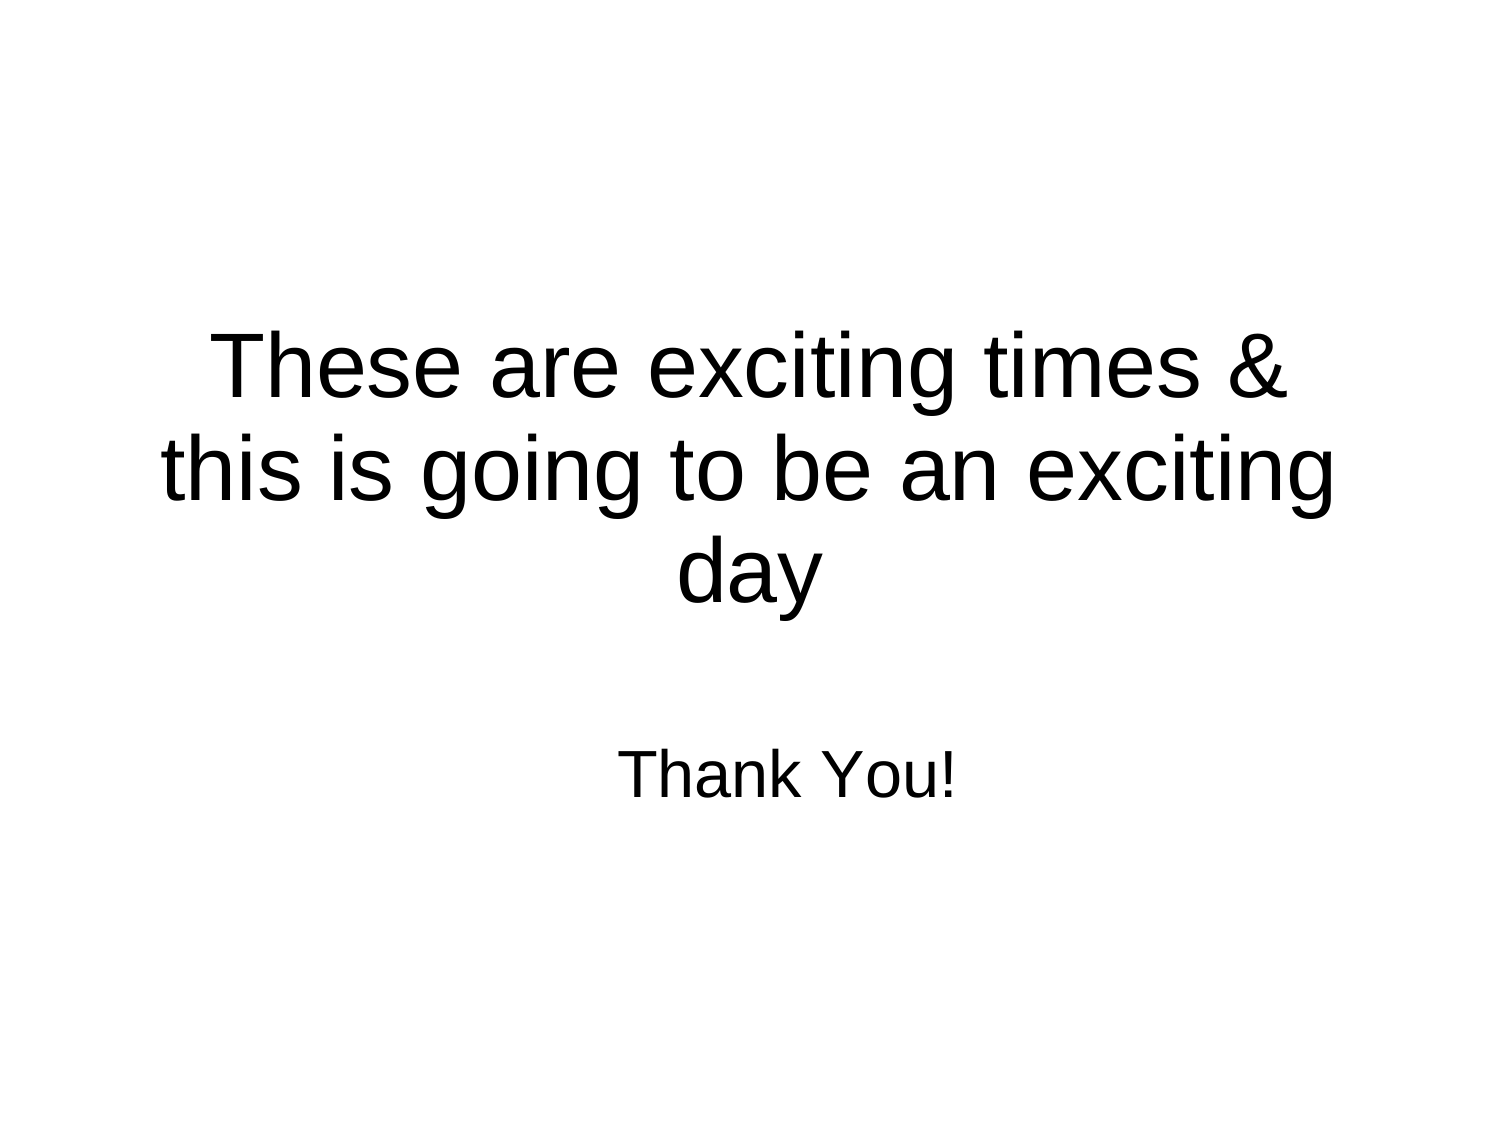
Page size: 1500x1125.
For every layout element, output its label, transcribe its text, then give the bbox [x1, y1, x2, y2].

title These are exciting times & this is going to be an exciting day [112, 307, 1388, 631]
subtitle Thank You! [225, 637, 1276, 926]
